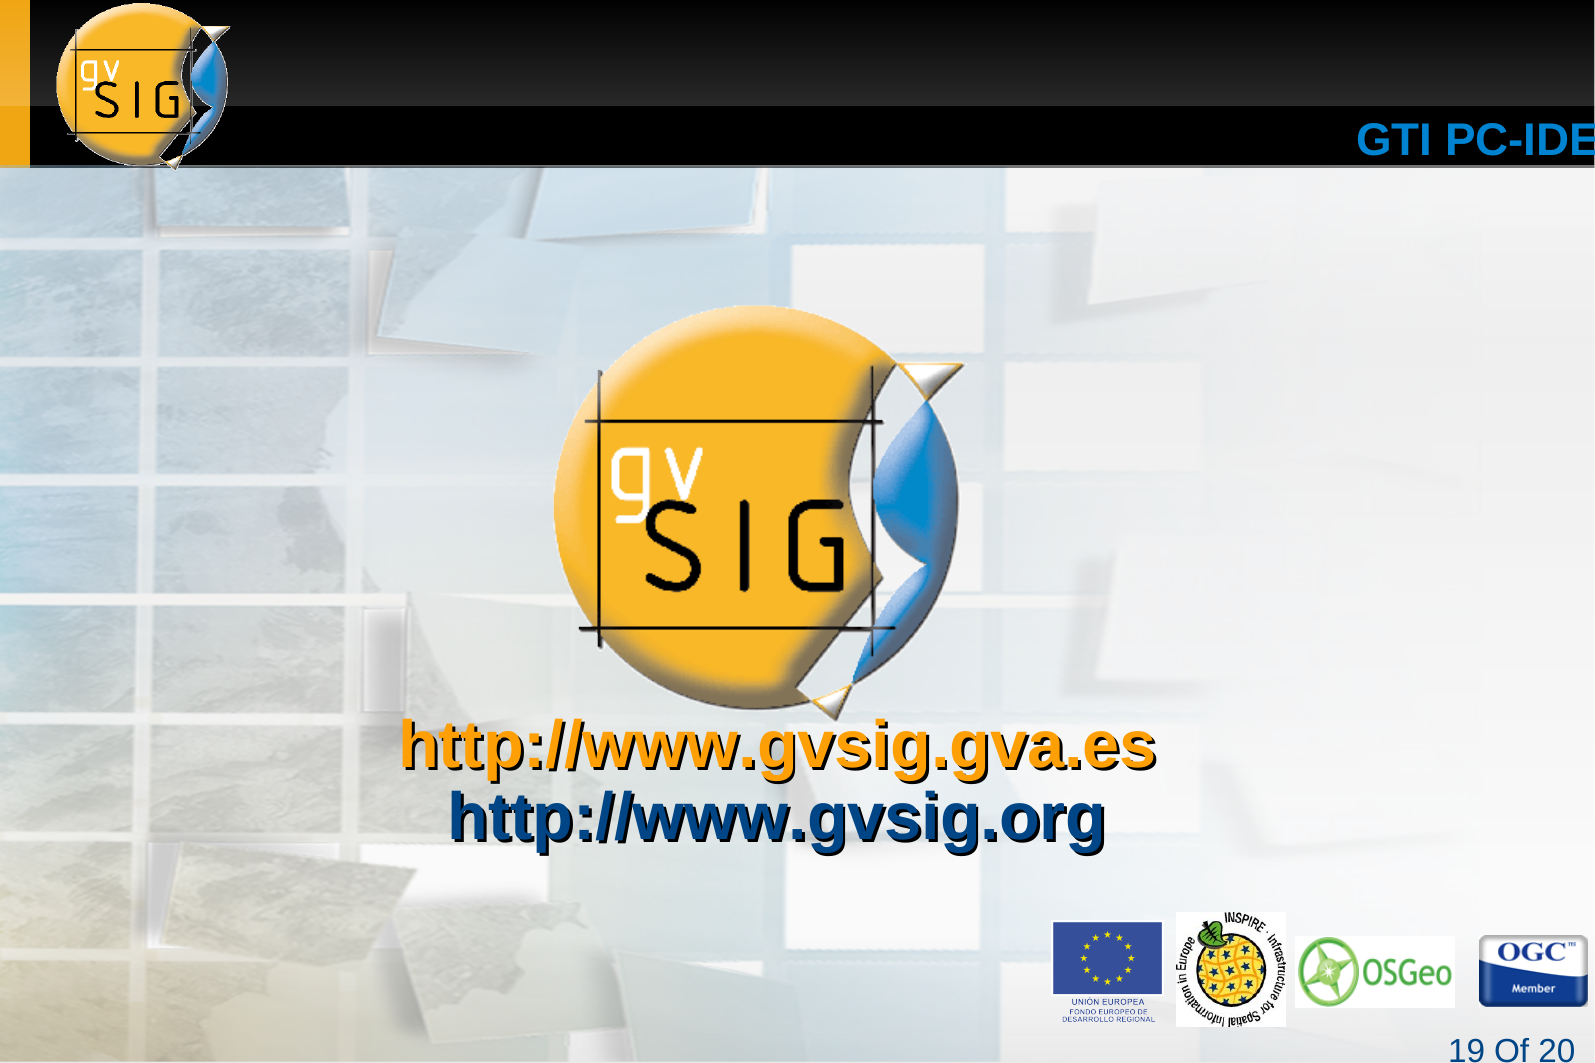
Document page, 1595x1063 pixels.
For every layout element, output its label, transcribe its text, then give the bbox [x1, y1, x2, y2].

picture [1579, 142, 1595, 150]
text_box http://www.gvsig.gva.es http://www.gvsig.org [161, 702, 1394, 961]
picture [0, 0, 1595, 1063]
picture [1579, 129, 1595, 136]
